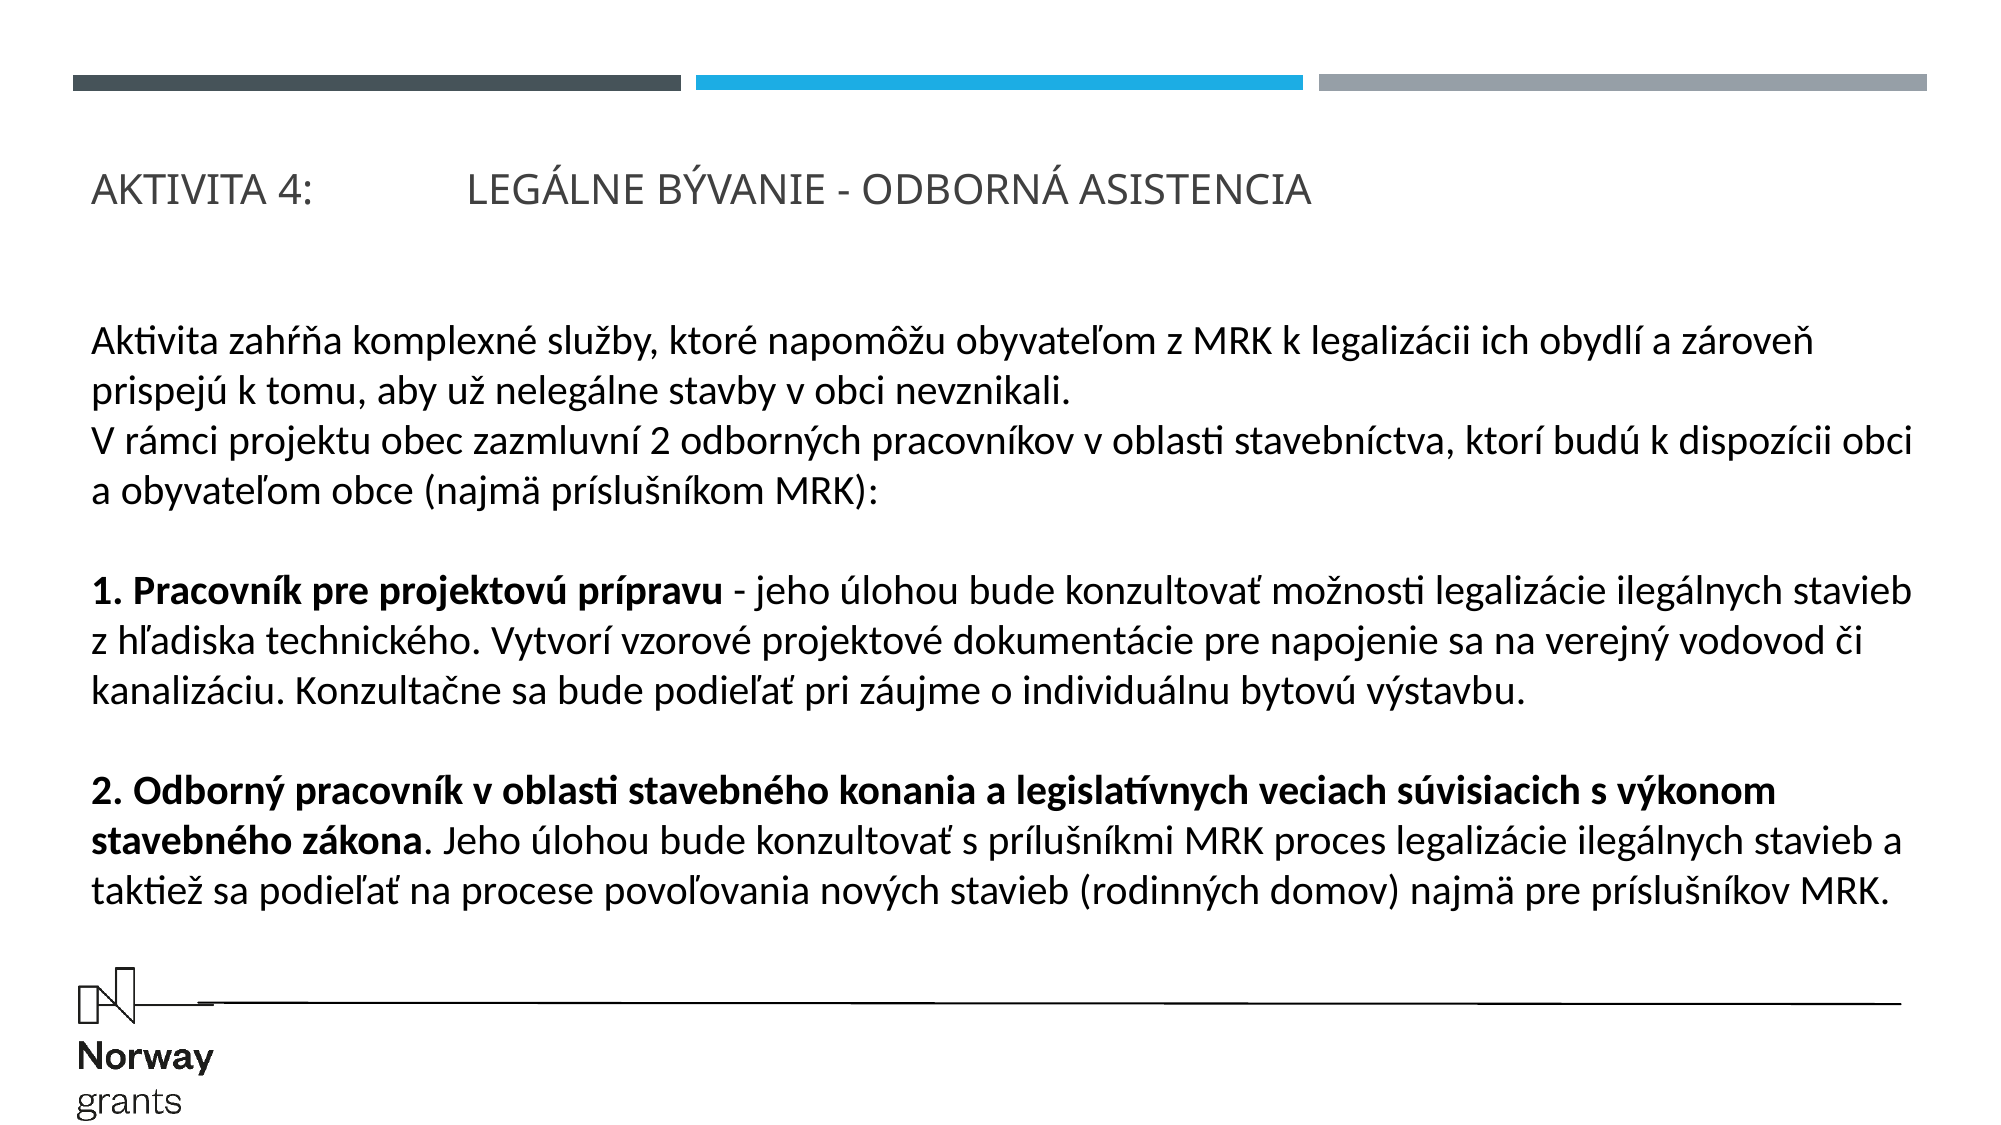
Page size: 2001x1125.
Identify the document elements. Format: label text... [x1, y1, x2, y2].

text_box Aktivita zahŕňa komplexné služby, ktoré napomôžu obyvateľom z MRK k legalizácii ich obydlí a zároveň prispejú k tomu, aby už nelegálne stavby v obci nevznikali. V rámci projektu obec zazmluvní 2 odborných pracovníkov v oblasti stavebníctva, ktorí budú k dispozícii obci a obyvateľom obce (najmä príslušníkom MRK): 1. Pracovník pre projektovú prípravu - jeho úlohou bude konzultovať možnosti legalizácie ilegálnych stavieb z hľadiska technického. Vytvorí vzorové projektové dokumentácie pre napojenie sa na verejný vodovod či kanalizáciu. Konzultačne sa bude podieľať pri záujme o individuálnu bytovú výstavbu. 2. Odborný pracovník v oblasti stavebného konania a legislatívnych veciach súvisiacich s výkonom stavebného zákona. Jeho úlohou bude konzultovať s prílušníkmi MRK proces legalizácie ilegálnych stavieb a taktiež sa podieľať na procese povoľovania nových stavieb (rodinných domov) najmä pre príslušníkov MRK. [76, 305, 1934, 927]
picture [76, 967, 214, 1121]
title Aktivita 4: Legálne bývanie - Odborná asistencia [76, 125, 1857, 221]
